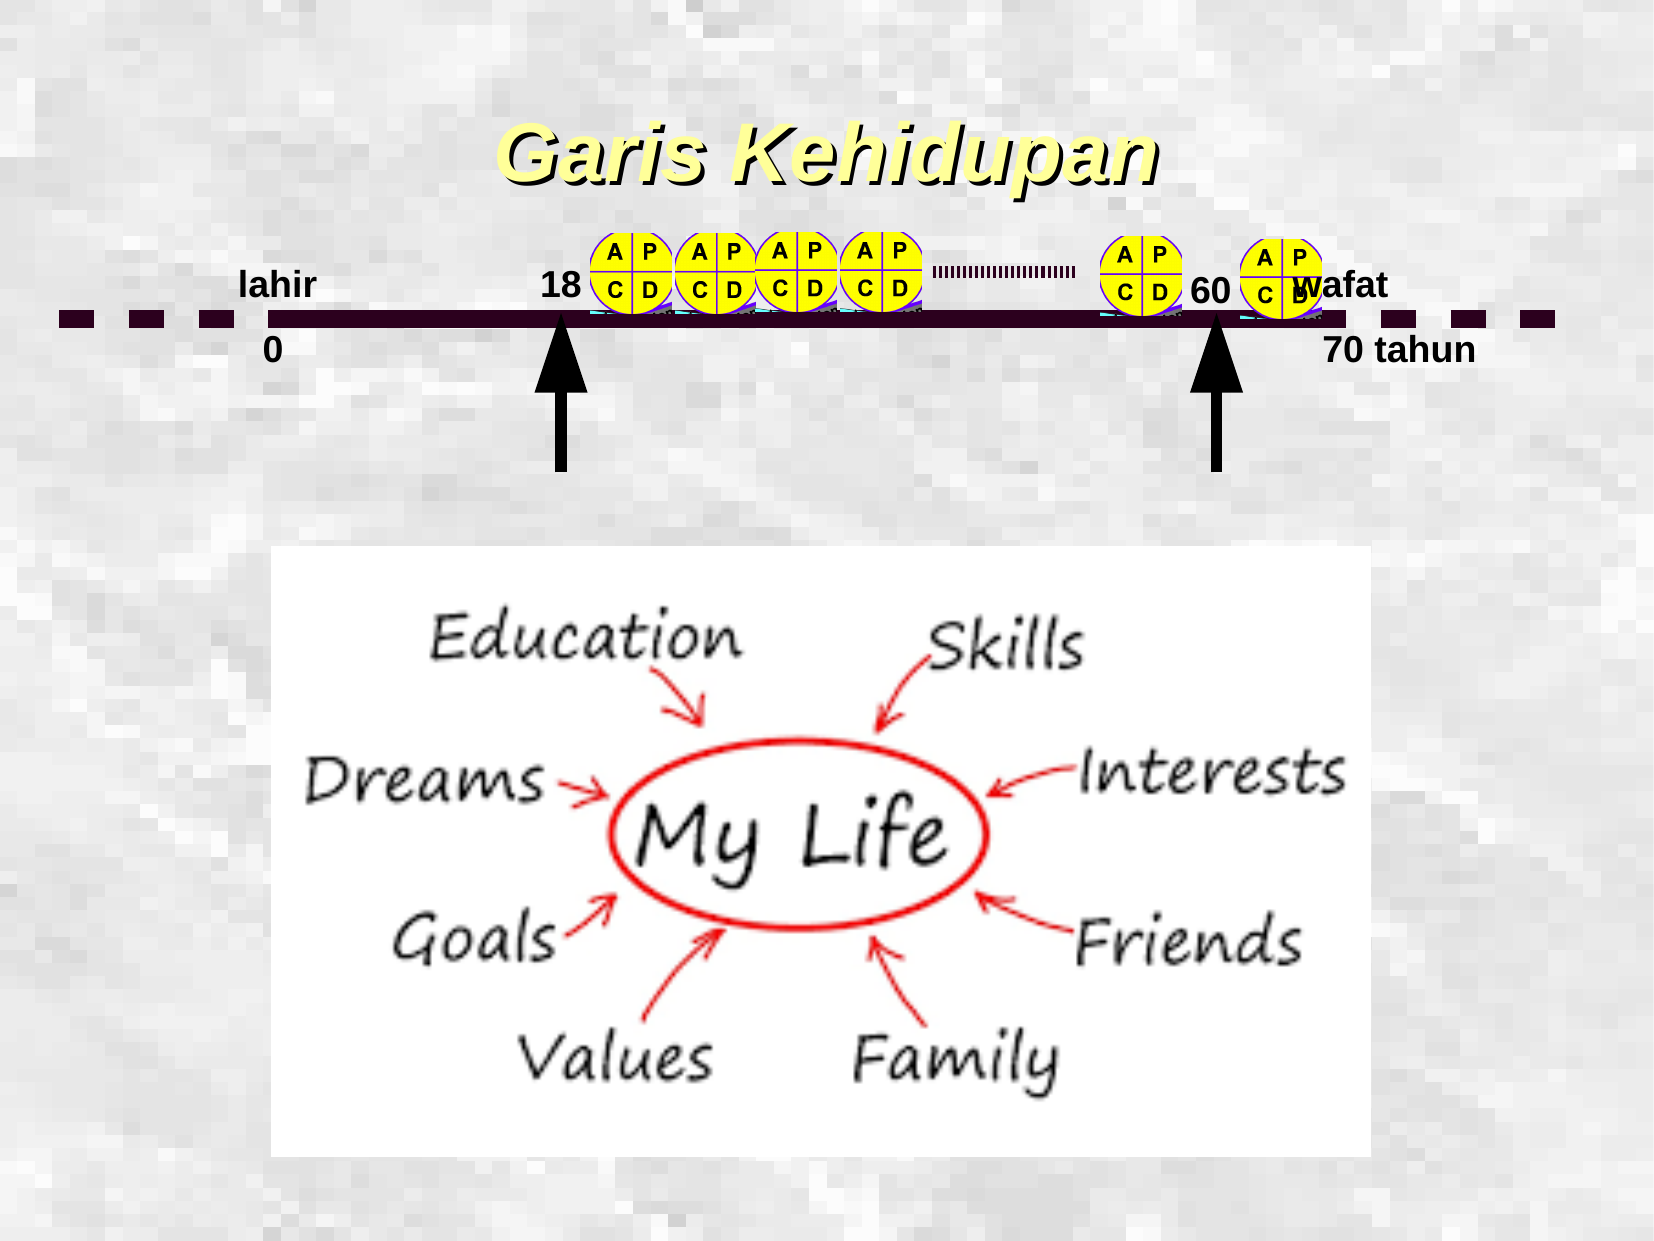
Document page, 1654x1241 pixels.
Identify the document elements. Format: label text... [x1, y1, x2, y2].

picture [0, 0, 1654, 1241]
text_box 70 tahun [1287, 321, 1512, 378]
text_box wafat [1251, 256, 1430, 314]
title Garis Kehidupan [82, 49, 1571, 257]
text_box 60 [1169, 262, 1240, 319]
text_box 18 [519, 256, 590, 314]
text_box 0 [248, 321, 296, 378]
text_box lahir [188, 256, 367, 314]
